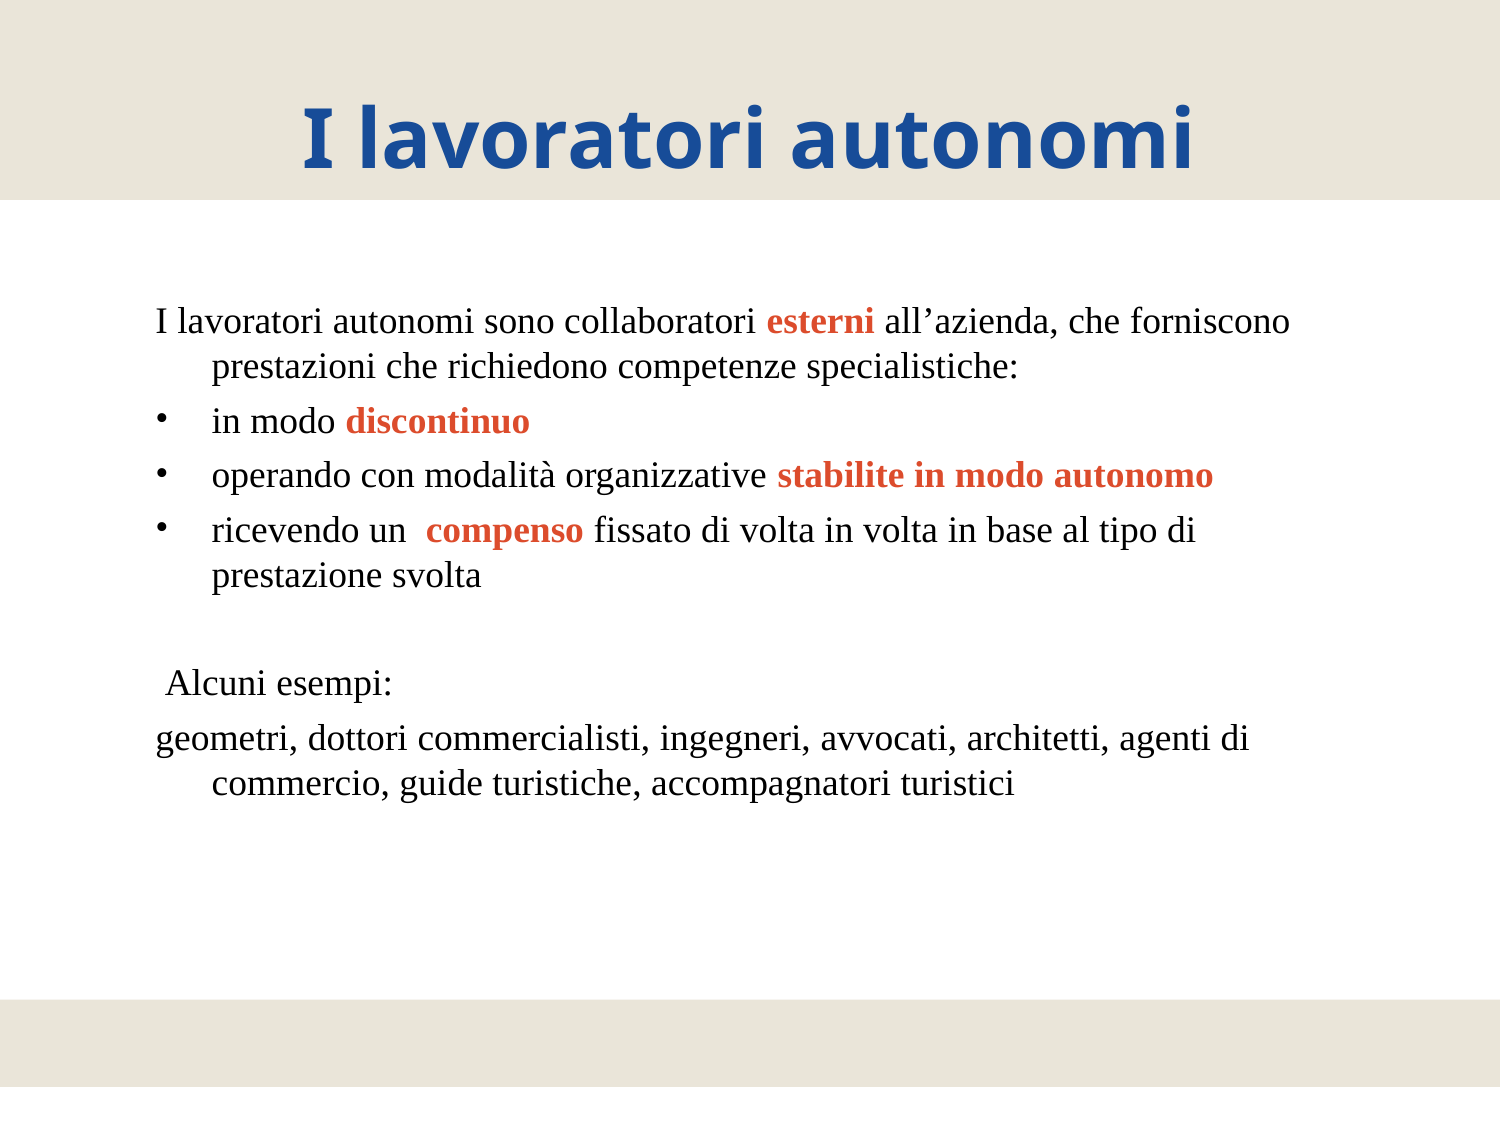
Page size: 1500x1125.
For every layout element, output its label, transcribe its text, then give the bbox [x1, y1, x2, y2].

title I lavoratori autonomi [112, 66, 1388, 204]
list I lavoratori autonomi sono collaboratori esterni all’azienda, che forniscono prestazioni che richiedono competenze specialistiche: in modo discontinuo operando con modalità organizzative stabilite in modo autonomo ricevendo un compenso fissato di volta in volta in base al tipo di prestazione svolta Alcuni esempi: geometri, dottori commercialisti, ingegneri, avvocati, architetti, agenti di commercio, guide turistiche, accompagnatori turistici [140, 234, 1372, 914]
